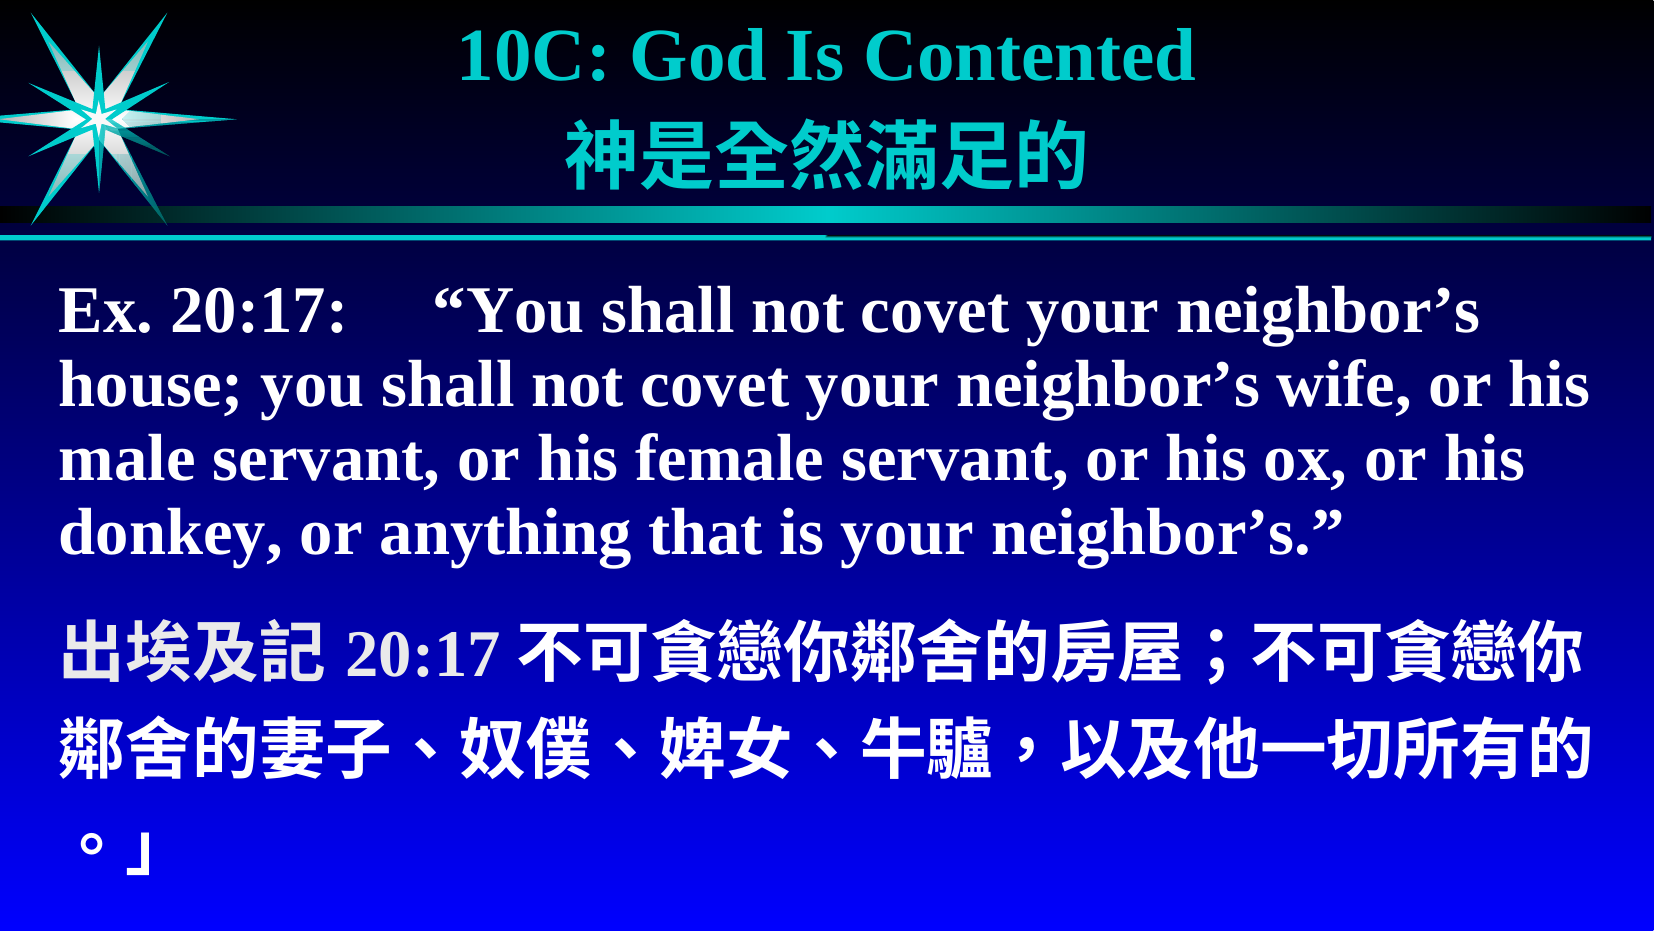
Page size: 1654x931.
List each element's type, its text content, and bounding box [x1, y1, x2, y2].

text_box Ex. 20:17: “You shall not covet your neighbor’s house; you shall not covet your neighbor’s wife, or his male servant, or his female servant, or his ox, or his donkey, or anything that is your neighbor’s.” 出埃及記20:17不可貪戀你鄰舍的房屋；不可貪戀你鄰舍的妻子、奴僕、婢女、牛驢，以及他一切所有的。」 [44, 265, 1610, 897]
title 10C: God Is Contented 神是全然滿足的 [124, 13, 1530, 205]
